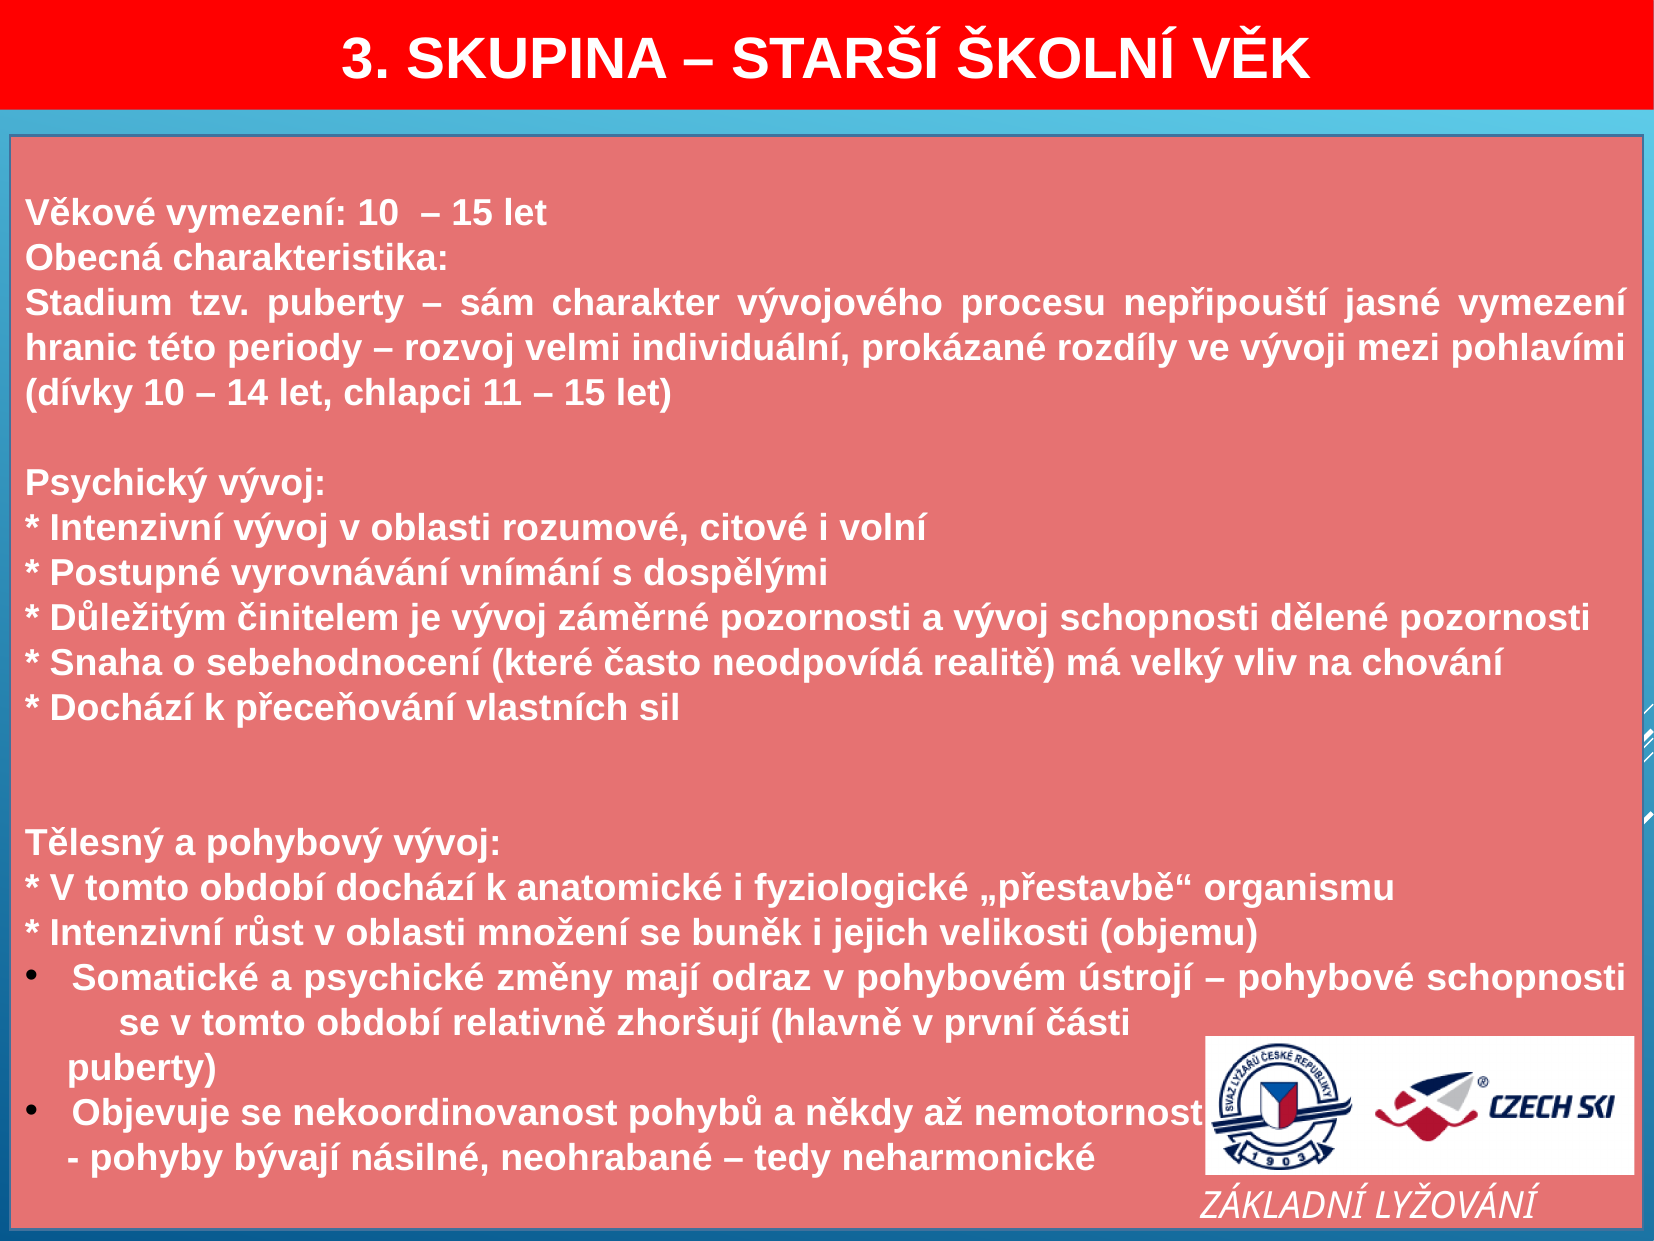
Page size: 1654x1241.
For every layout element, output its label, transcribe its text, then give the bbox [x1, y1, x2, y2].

text_box Věkové vymezení: 10 – 15 let Obecná charakteristika: Stadium tzv. puberty – sám charakter vývojového procesu nepřipouští jasné vymezení hranic této periody – rozvoj velmi individuální, prokázané rozdíly ve vývoji mezi pohlavími (dívky 10 – 14 let, chlapci 11 – 15 let) Psychický vývoj: * Intenzivní vývoj v oblasti rozumové, citové i volní * Postupné vyrovnávání vnímání s dospělými * Důležitým činitelem je vývoj záměrné pozornosti a vývoj schopnosti dělené pozornosti * Snaha o sebehodnocení (které často neodpovídá realitě) má velký vliv na chování * Dochází k přeceňování vlastních sil Tělesný a pohybový vývoj: * V tomto období dochází k anatomické i fyziologické „přestavbě“ organismu * Intenzivní růst v oblasti množení se buněk i jejich velikosti (objemu) Somatické a psychické změny mají odraz v pohybovém ústrojí – pohybové schopnosti se v tomto období relativně zhoršují (hlavně v první části puberty) Objevuje se nekoordinovanost pohybů a někdy až nemotornost - pohyby bývají násilné, neohrabané – tedy neharmonické [9, 135, 1643, 1230]
title 3. skupina – starší školní věk [0, 0, 1654, 110]
picture [1205, 1036, 1635, 1173]
text_box ZÁKLADNÍ LYŽOVÁNÍ [1185, 1173, 1646, 1235]
